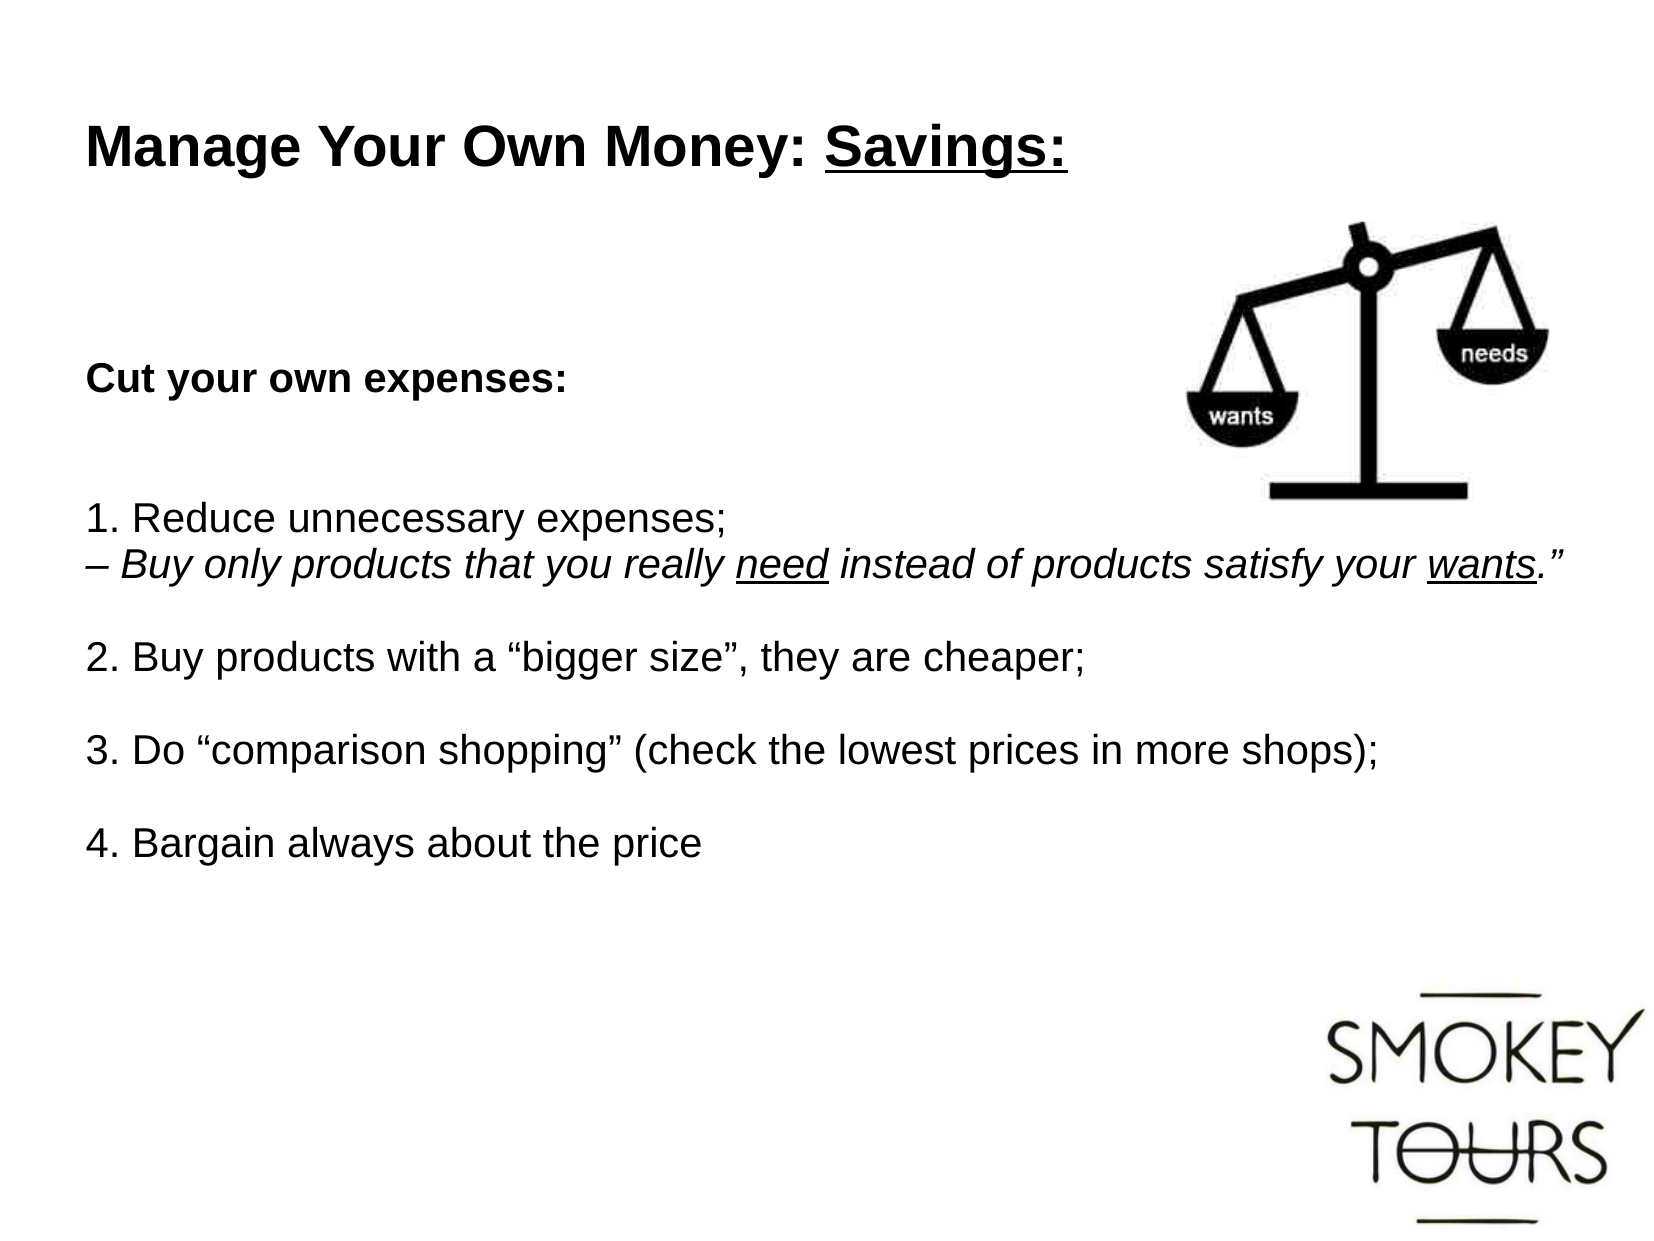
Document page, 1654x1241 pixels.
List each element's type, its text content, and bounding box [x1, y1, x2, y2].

picture [1322, 968, 1654, 1241]
text_box Manage Your Own Money: Savings: Cut your own expenses: 1. Reduce unnecessary expenses; – Buy only products that you really need instead of products satisfy your wants.” 2. Buy products with a “bigger size”, they are cheaper; 3. Do “comparison shopping” (check the lowest prices in more shops); 4. Bargain always about the price [70, 106, 1607, 1241]
picture [1184, 219, 1554, 502]
